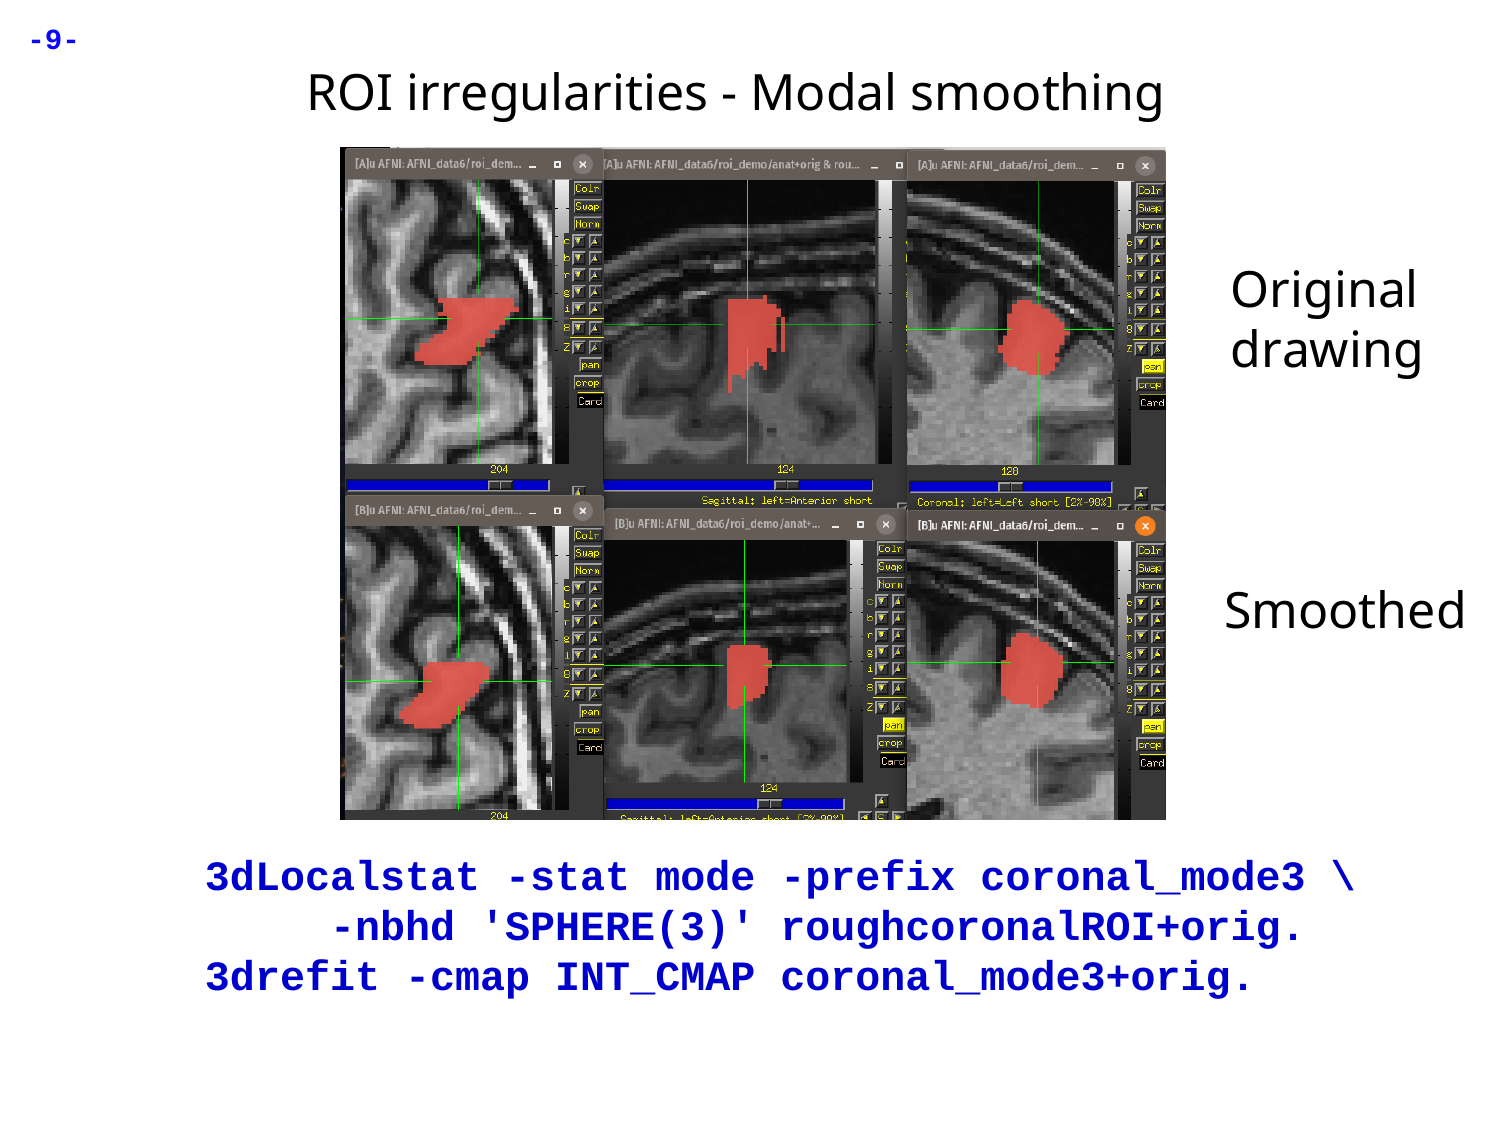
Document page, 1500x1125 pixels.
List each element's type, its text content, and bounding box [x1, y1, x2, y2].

text_box Original drawing [1215, 250, 1458, 386]
picture [340, 147, 1166, 820]
text_box Smoothed [1209, 571, 1486, 707]
text_box ROI irregularities - Modal smoothing [179, 53, 1293, 129]
text_box 3dLocalstat -stat mode -prefix coronal_mode3 \ -nbhd 'SPHERE(3)' roughcoronalROI+orig. 3drefit -cmap INT_CMAP coronal_mode3+orig. [190, 841, 1413, 1097]
